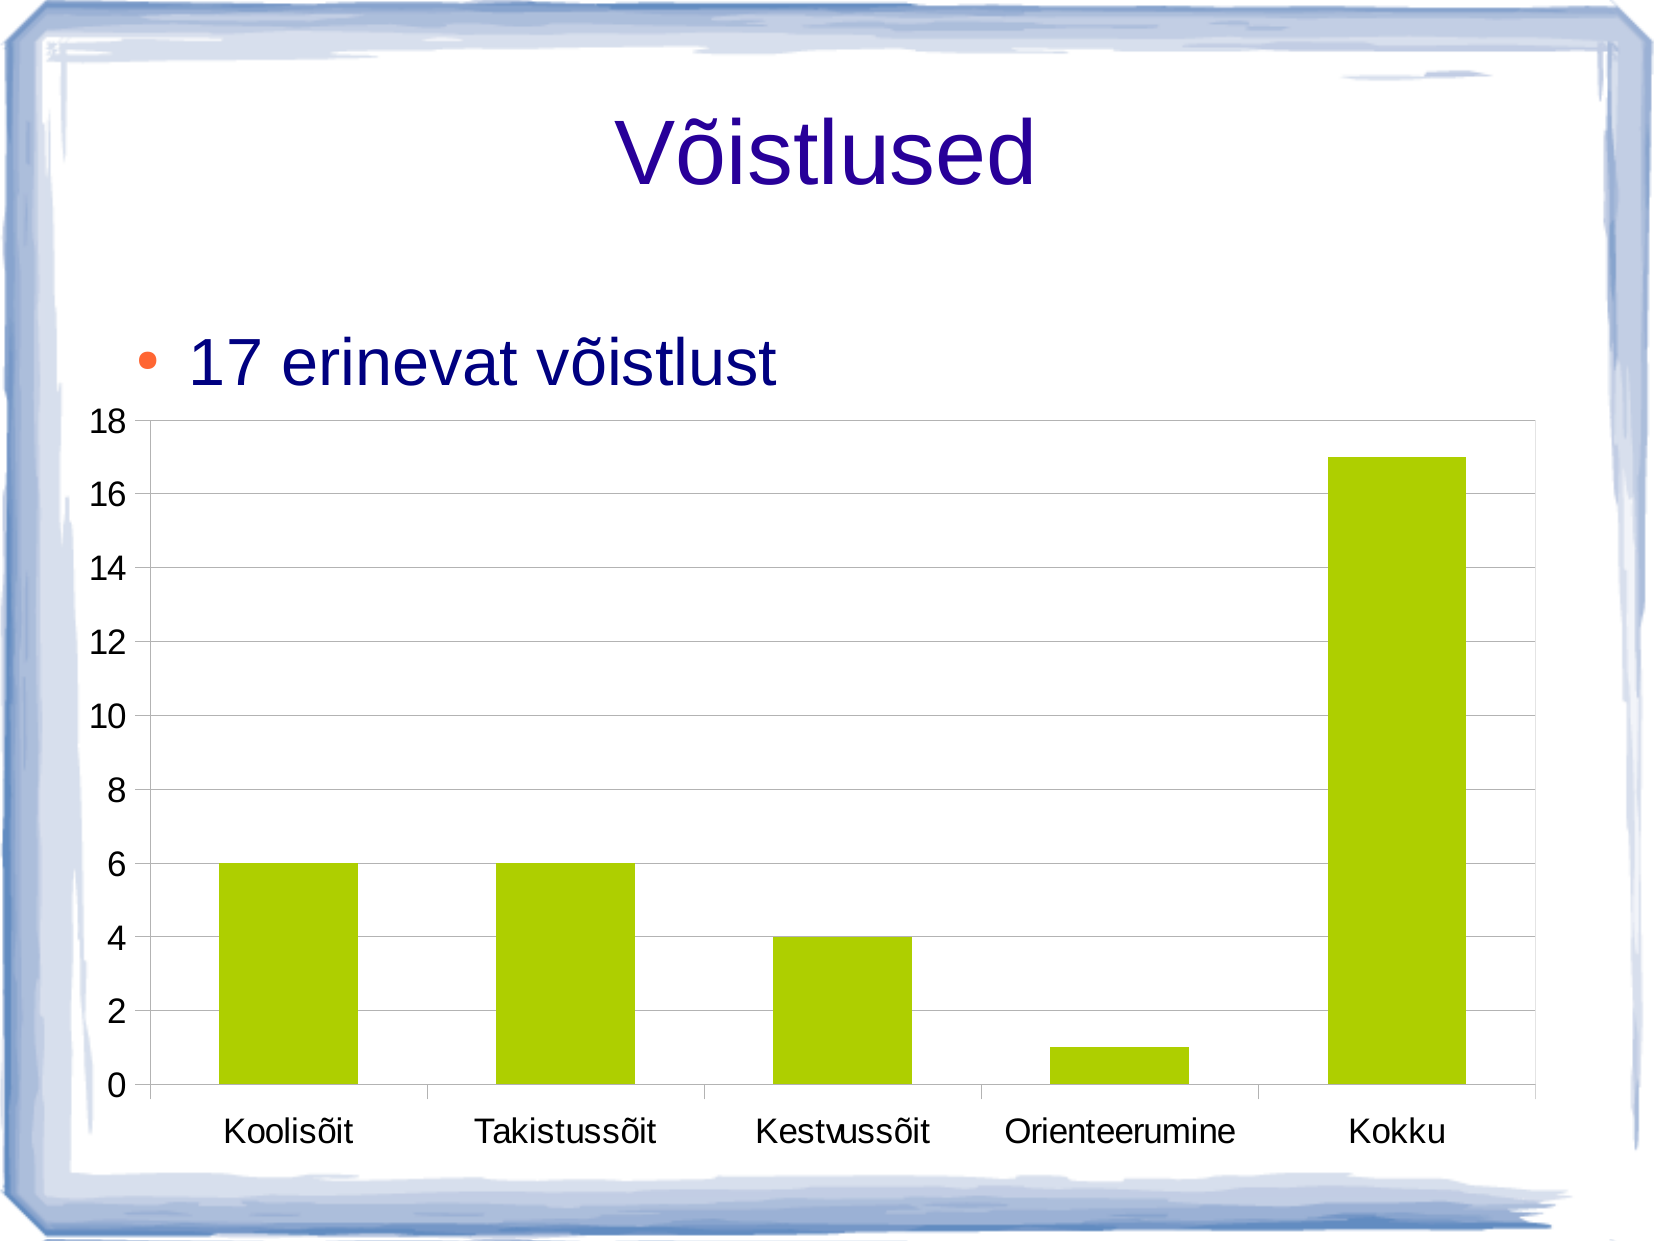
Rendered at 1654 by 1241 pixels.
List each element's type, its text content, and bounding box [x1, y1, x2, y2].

title Võistlused [82, 49, 1571, 257]
list 17 erinevat võistlust [118, 324, 1571, 1004]
picture [0, 0, 1654, 1241]
